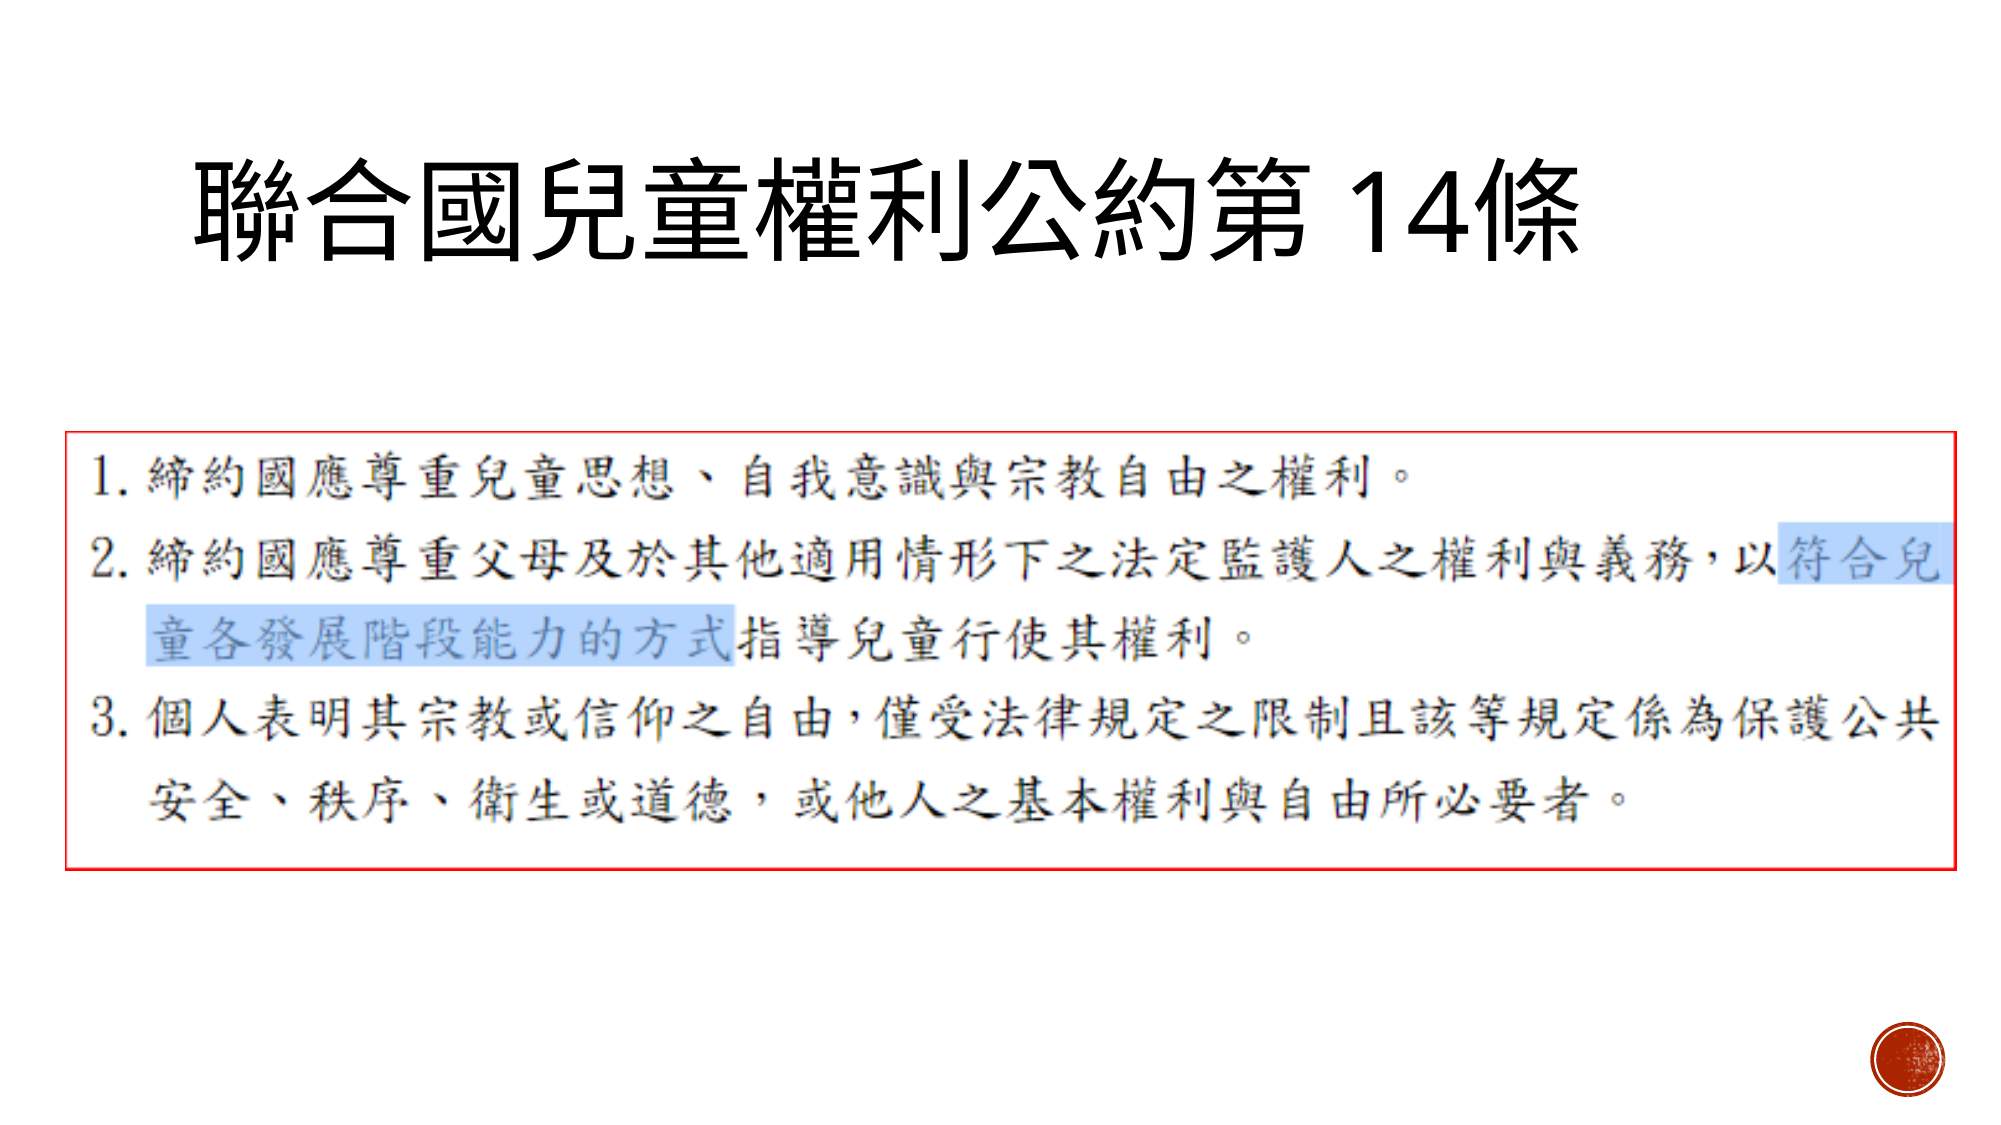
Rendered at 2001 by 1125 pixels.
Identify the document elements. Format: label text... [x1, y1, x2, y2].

picture [65, 431, 1957, 871]
title 聯合國兒童權利公約第14條 [175, 79, 1826, 344]
